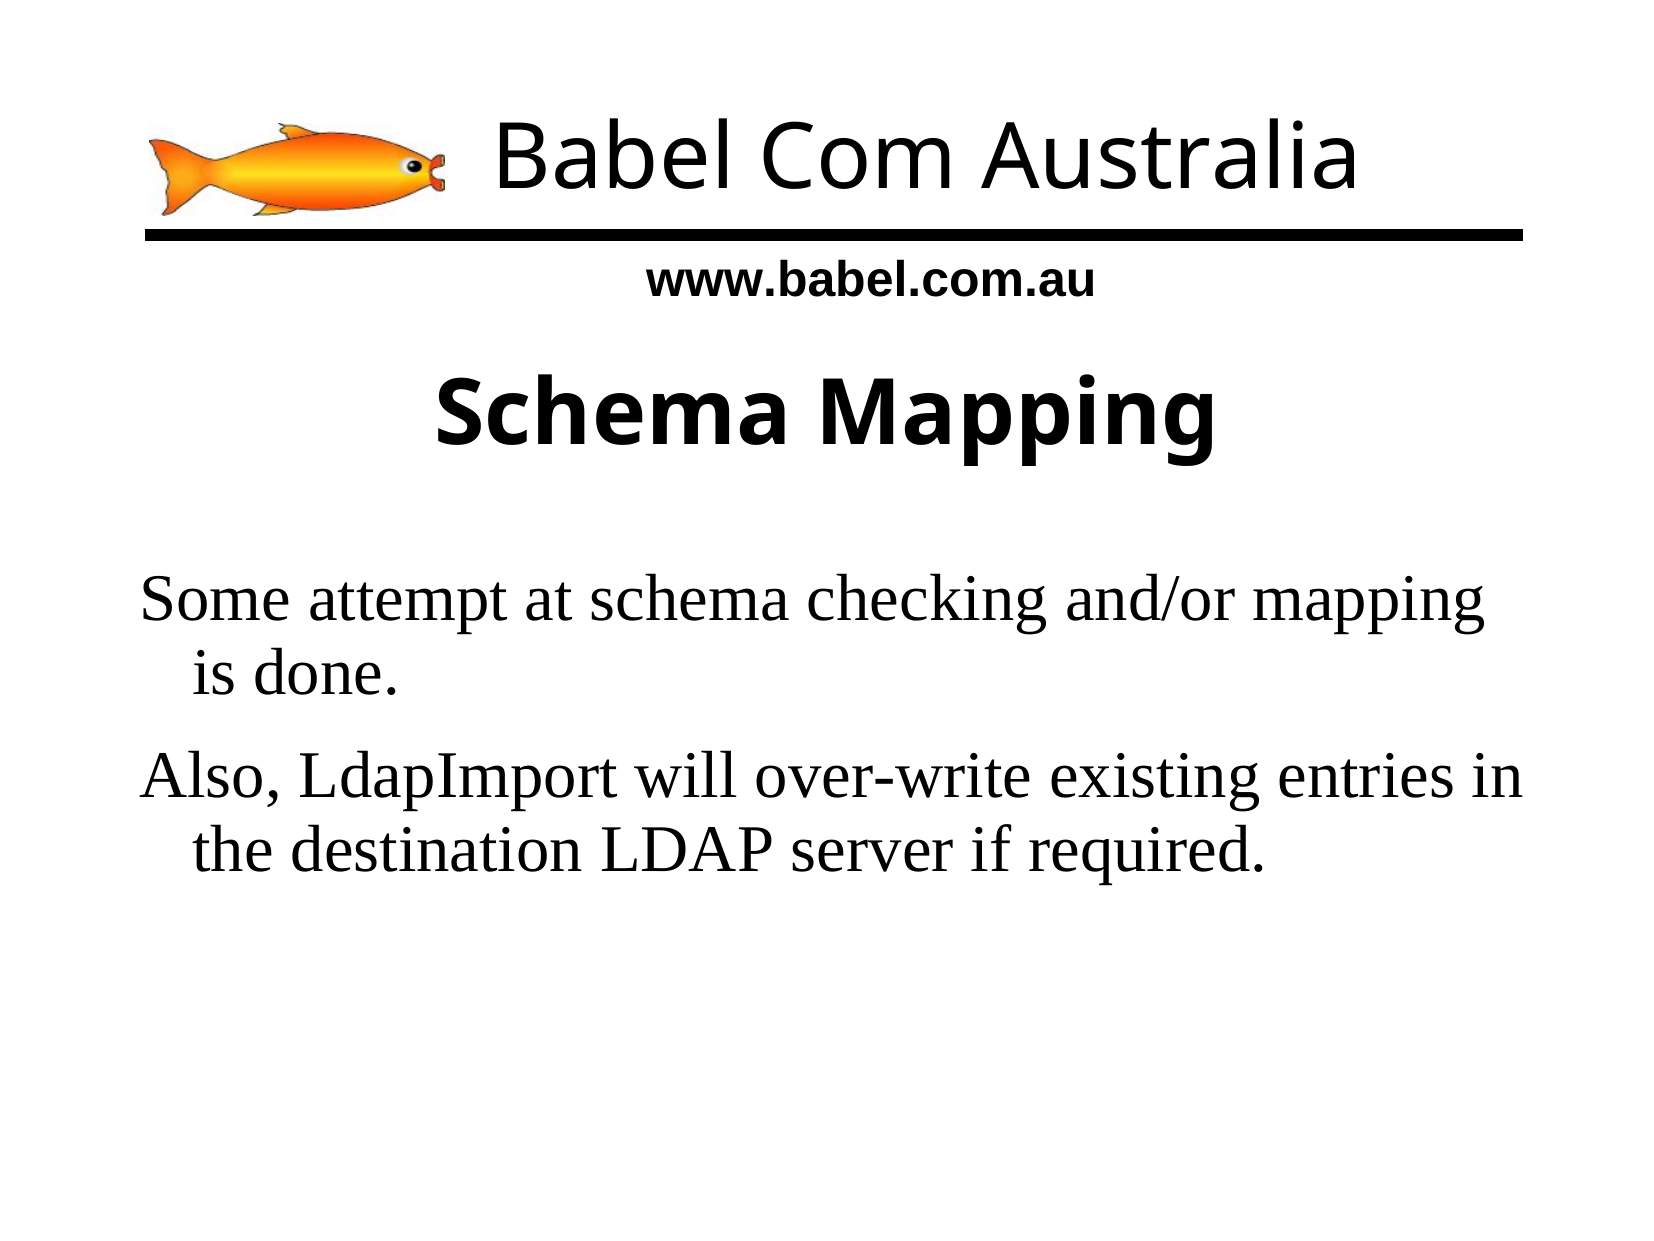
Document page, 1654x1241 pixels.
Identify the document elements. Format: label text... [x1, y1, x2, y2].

picture [149, 123, 445, 216]
list Some attempt at schema checking and/or mapping is done. Also, LdapImport will over-write existing entries in the destination LDAP server if required. [121, 560, 1534, 1127]
title Schema Mapping [126, 322, 1528, 497]
